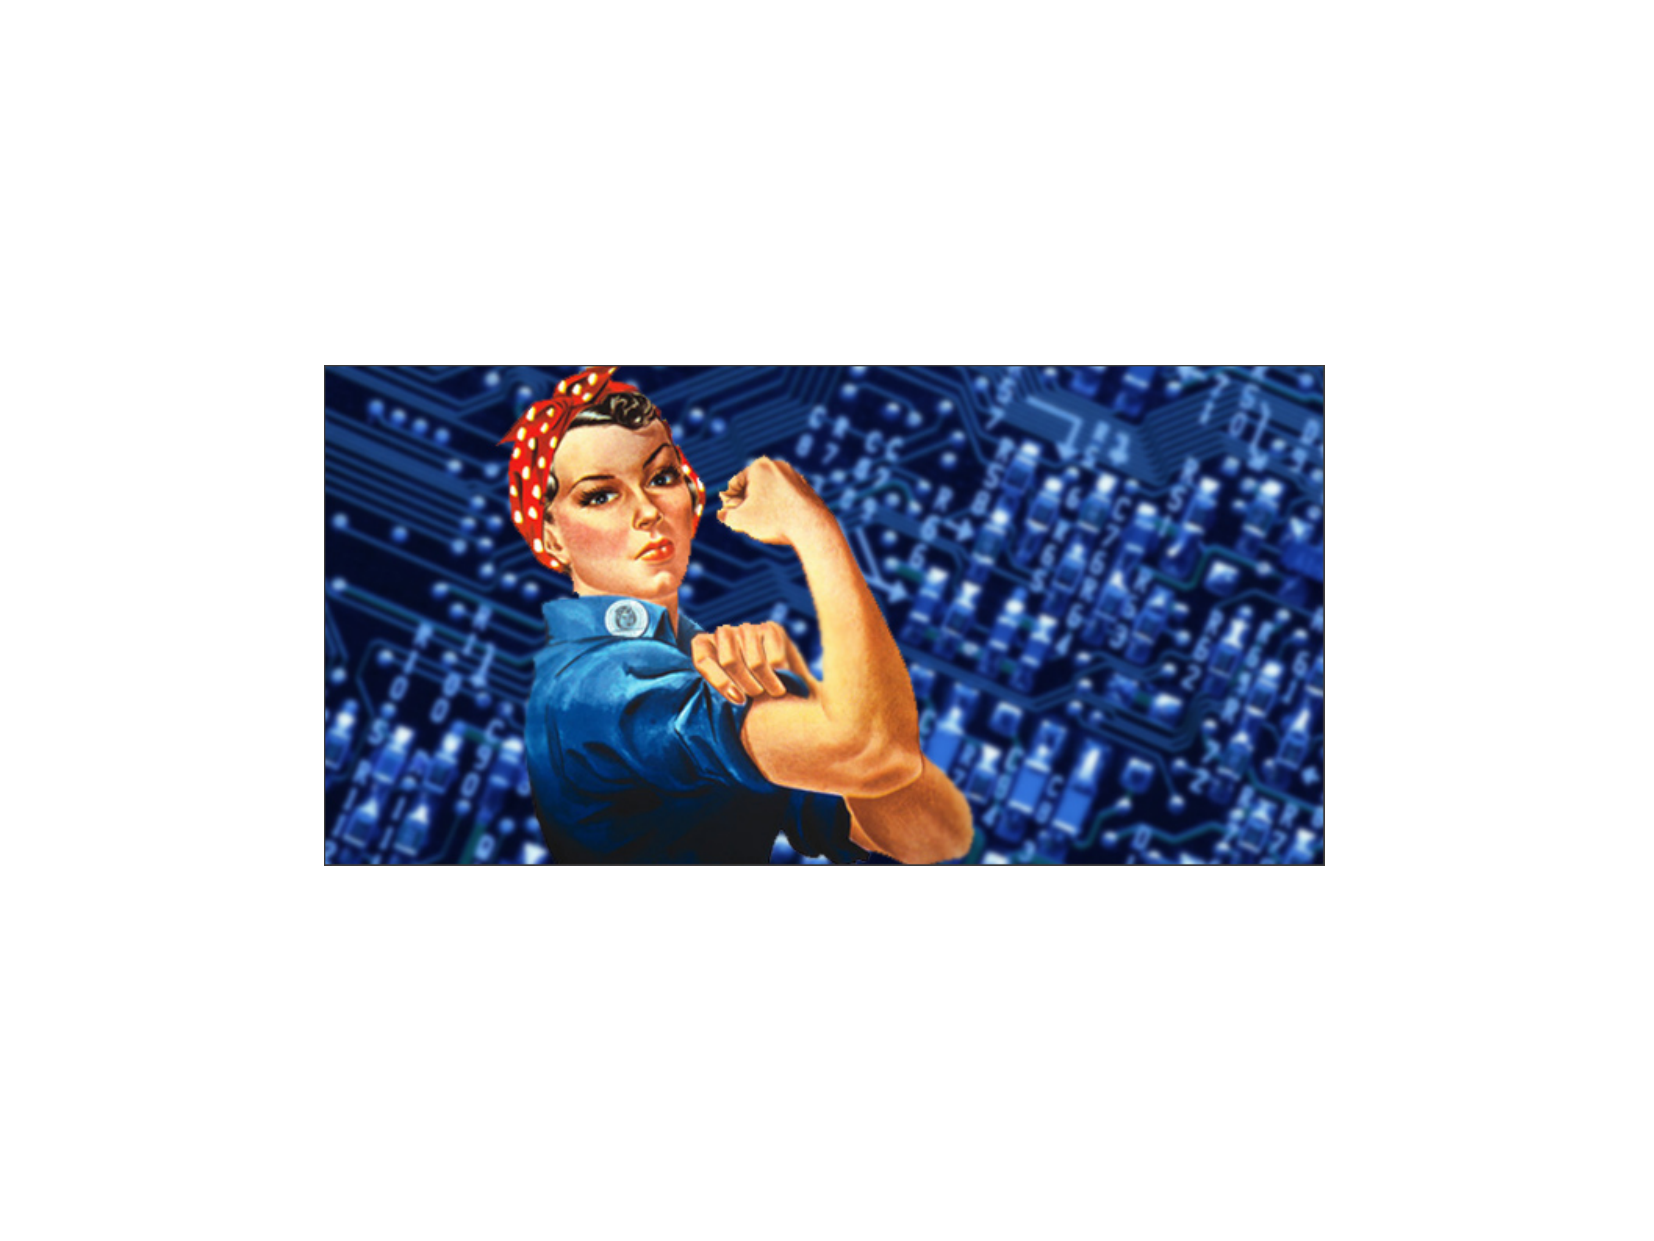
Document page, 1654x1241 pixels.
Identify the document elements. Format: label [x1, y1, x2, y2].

picture [324, 365, 1325, 866]
